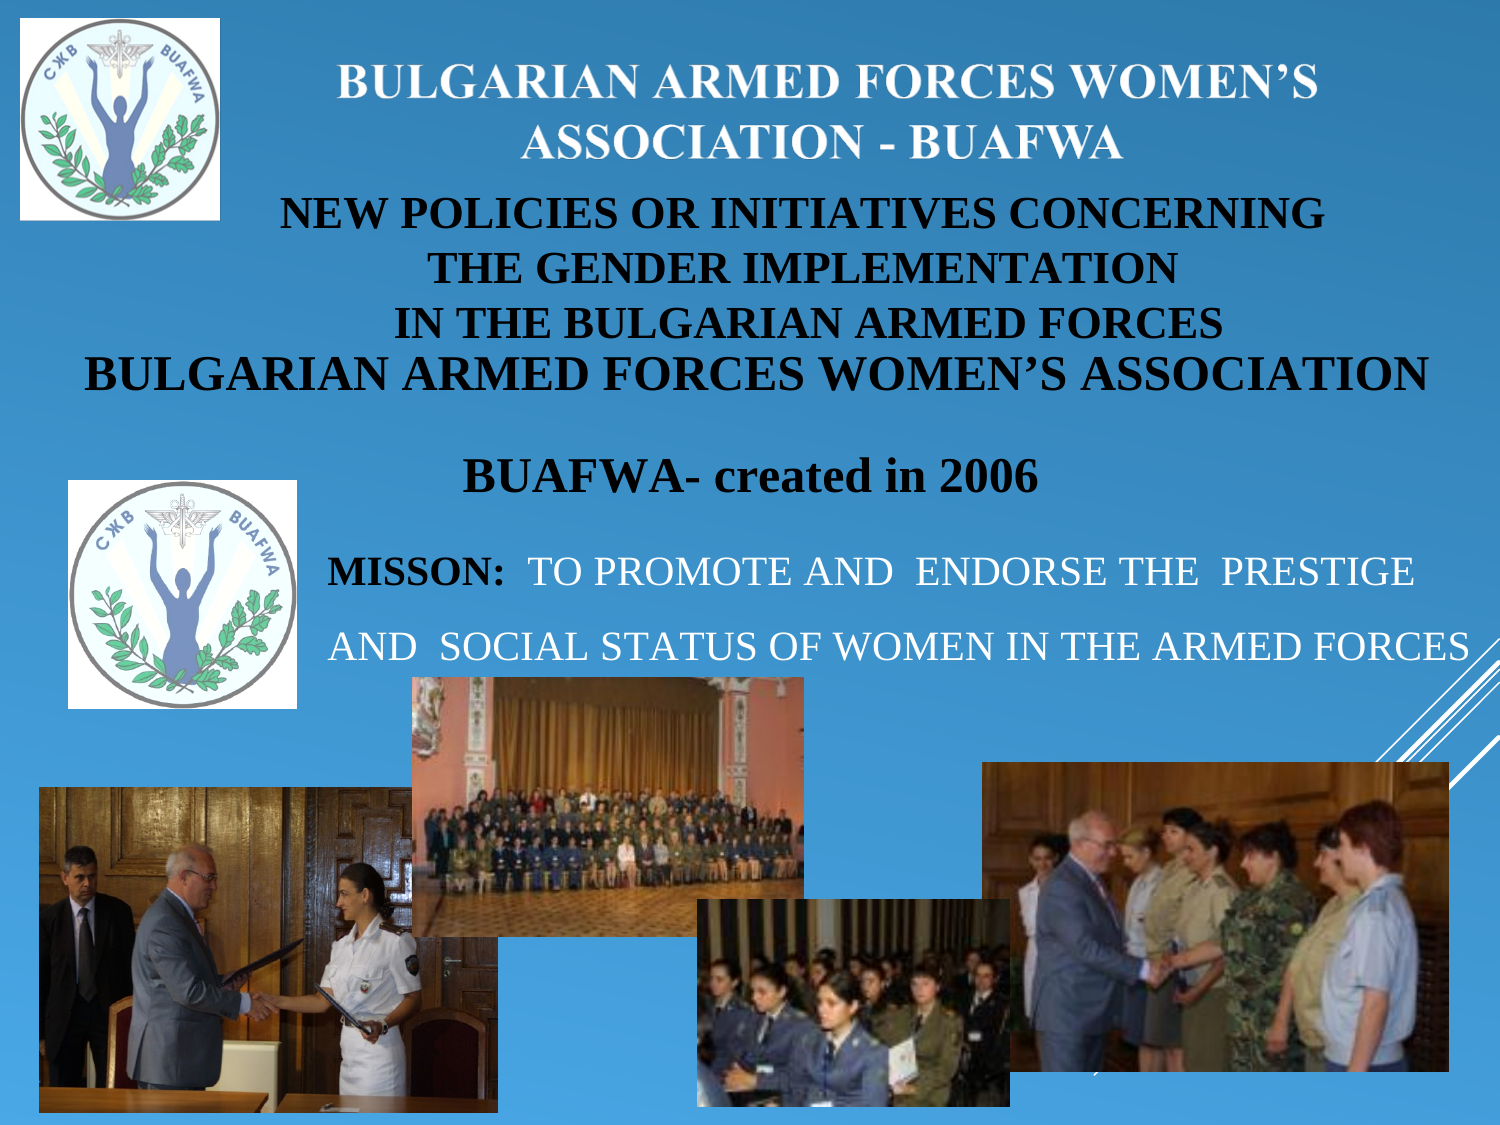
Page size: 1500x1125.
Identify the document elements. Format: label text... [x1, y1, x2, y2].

text_box NEW POLICIES OR INITIATIVES CONCERNING THE GENDER IMPLEMENTATION IN THE BULGARIAN ARMED FORCES [120, 174, 1486, 356]
picture [20, 18, 1374, 241]
text_box MISSON: TO PROMOTE AND ENDORSE THE PRESTIGE AND SOCIAL STATUS OF WOMEN IN THE ARMED FORCES [312, 511, 1500, 677]
list BULGARIAN ARMED FORCES WOMEN’S ASSOCIATION BUAFWA- created in 2006 [39, 336, 1463, 562]
picture [68, 480, 297, 709]
picture [39, 677, 1449, 1113]
